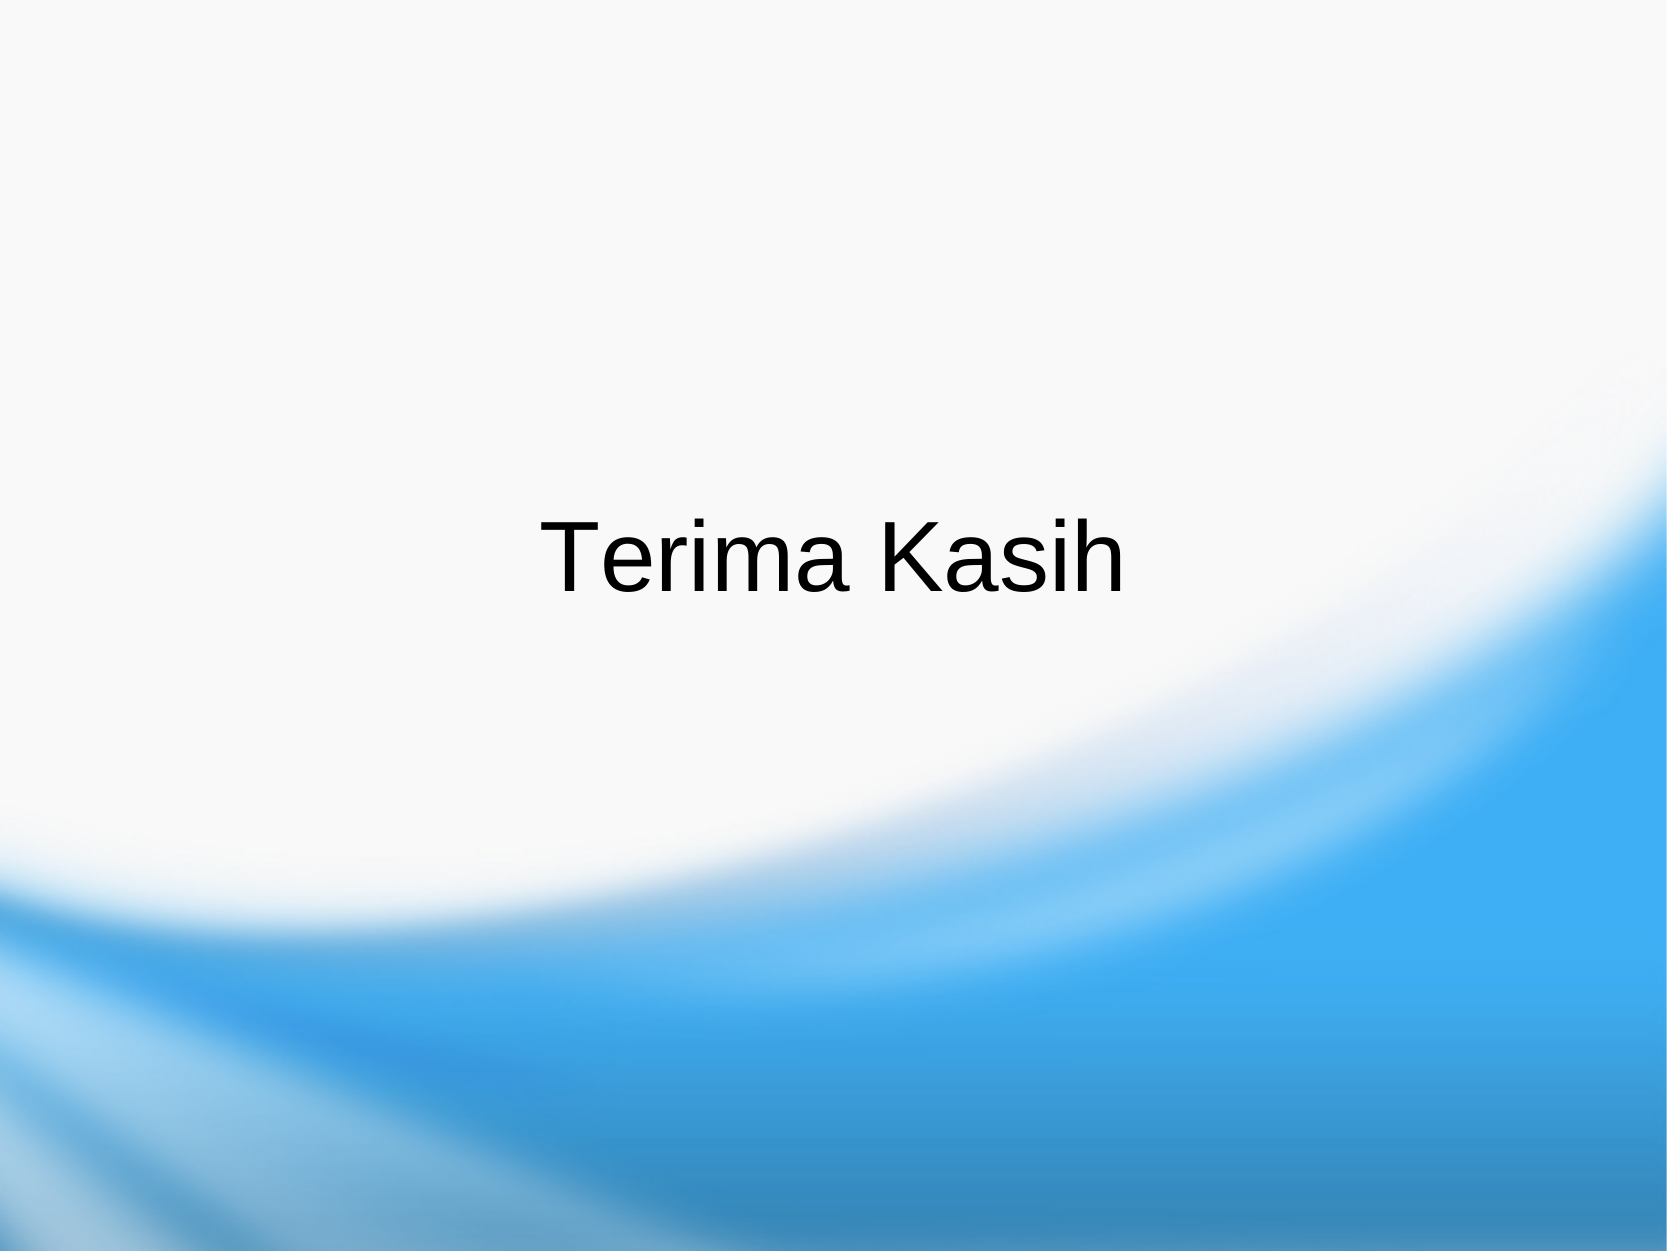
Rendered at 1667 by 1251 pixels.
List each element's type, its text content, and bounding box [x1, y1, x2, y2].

title Terima Kasih [140, 500, 1527, 701]
picture [0, 0, 1667, 1251]
